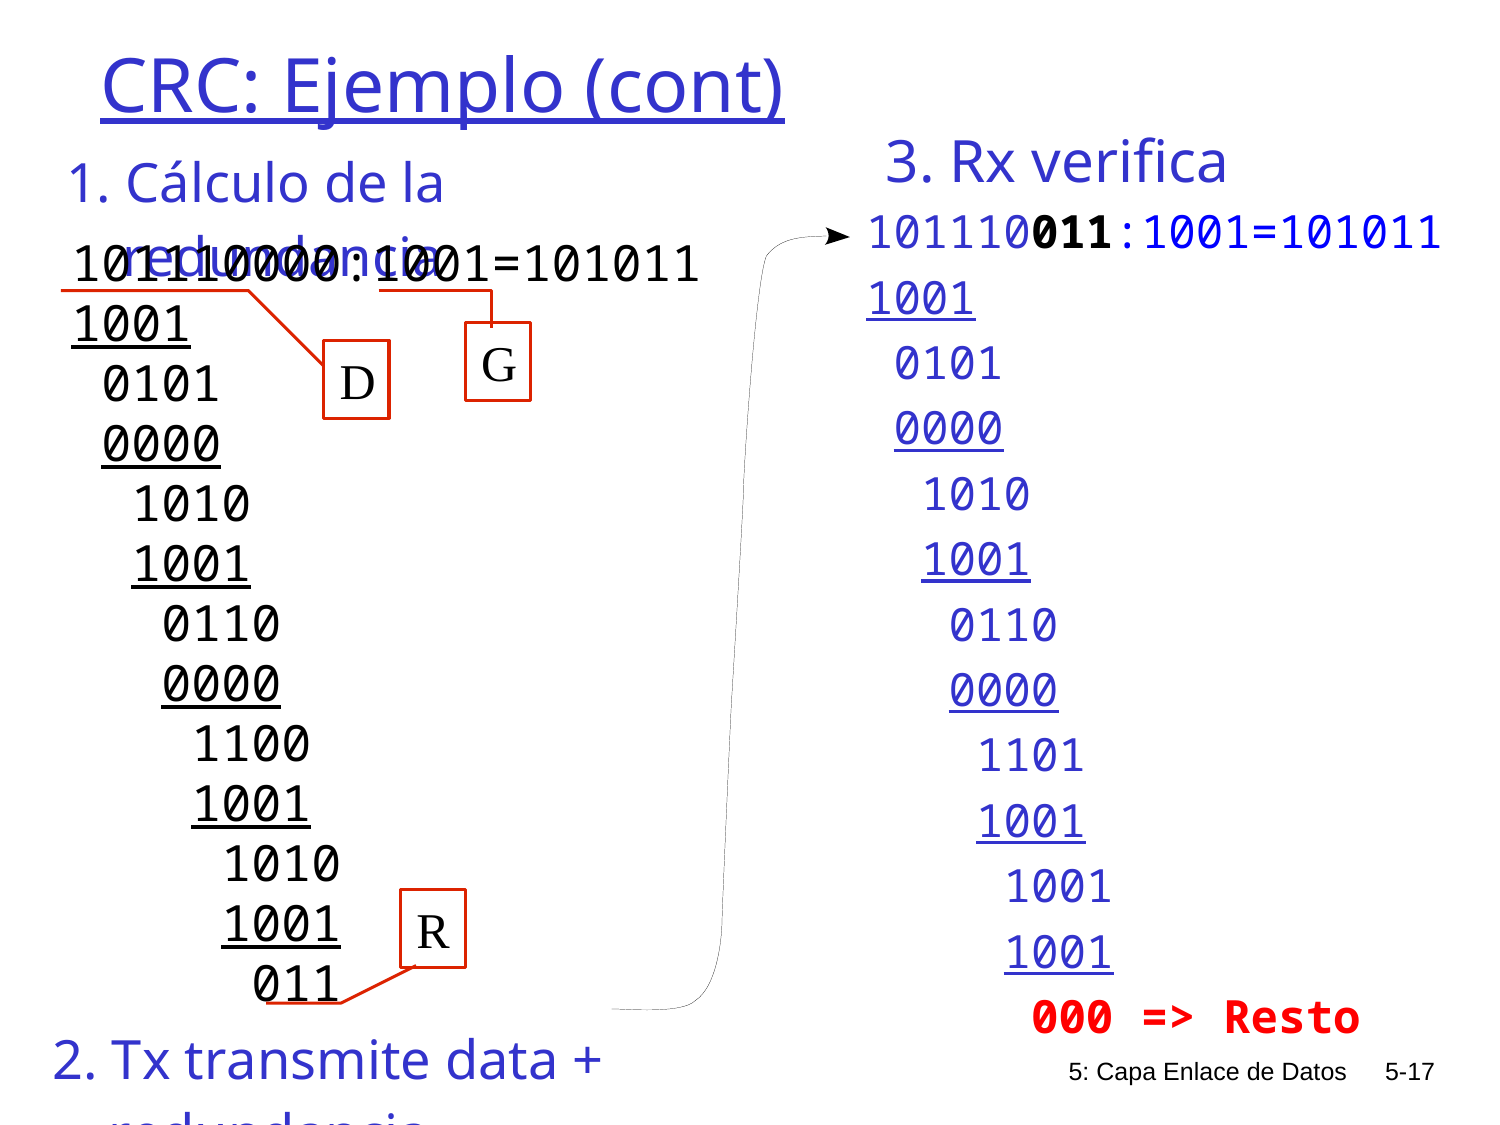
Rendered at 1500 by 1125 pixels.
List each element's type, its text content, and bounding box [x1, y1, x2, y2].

text_box 3. Rx verifica [871, 115, 1500, 196]
title CRC: Ejemplo (cont) [85, 0, 1361, 178]
text_box 101110000:1001=101011 1001 0101 0000 1010 1001 0110 0000 1100 1001 1010 1001 011 [56, 223, 732, 1014]
list 2. Tx transmite data + redundancia [37, 1014, 907, 1113]
text_box R [400, 889, 466, 968]
text_box D [323, 340, 389, 419]
text_box 101110011:1001=101011 1001 0101 0000 1010 1001 0110 0000 1101 1001 1001 1001 000 => Resto [832, 195, 1500, 983]
list 1. Cálculo de la redundancia [51, 137, 758, 236]
text_box G [465, 322, 531, 401]
